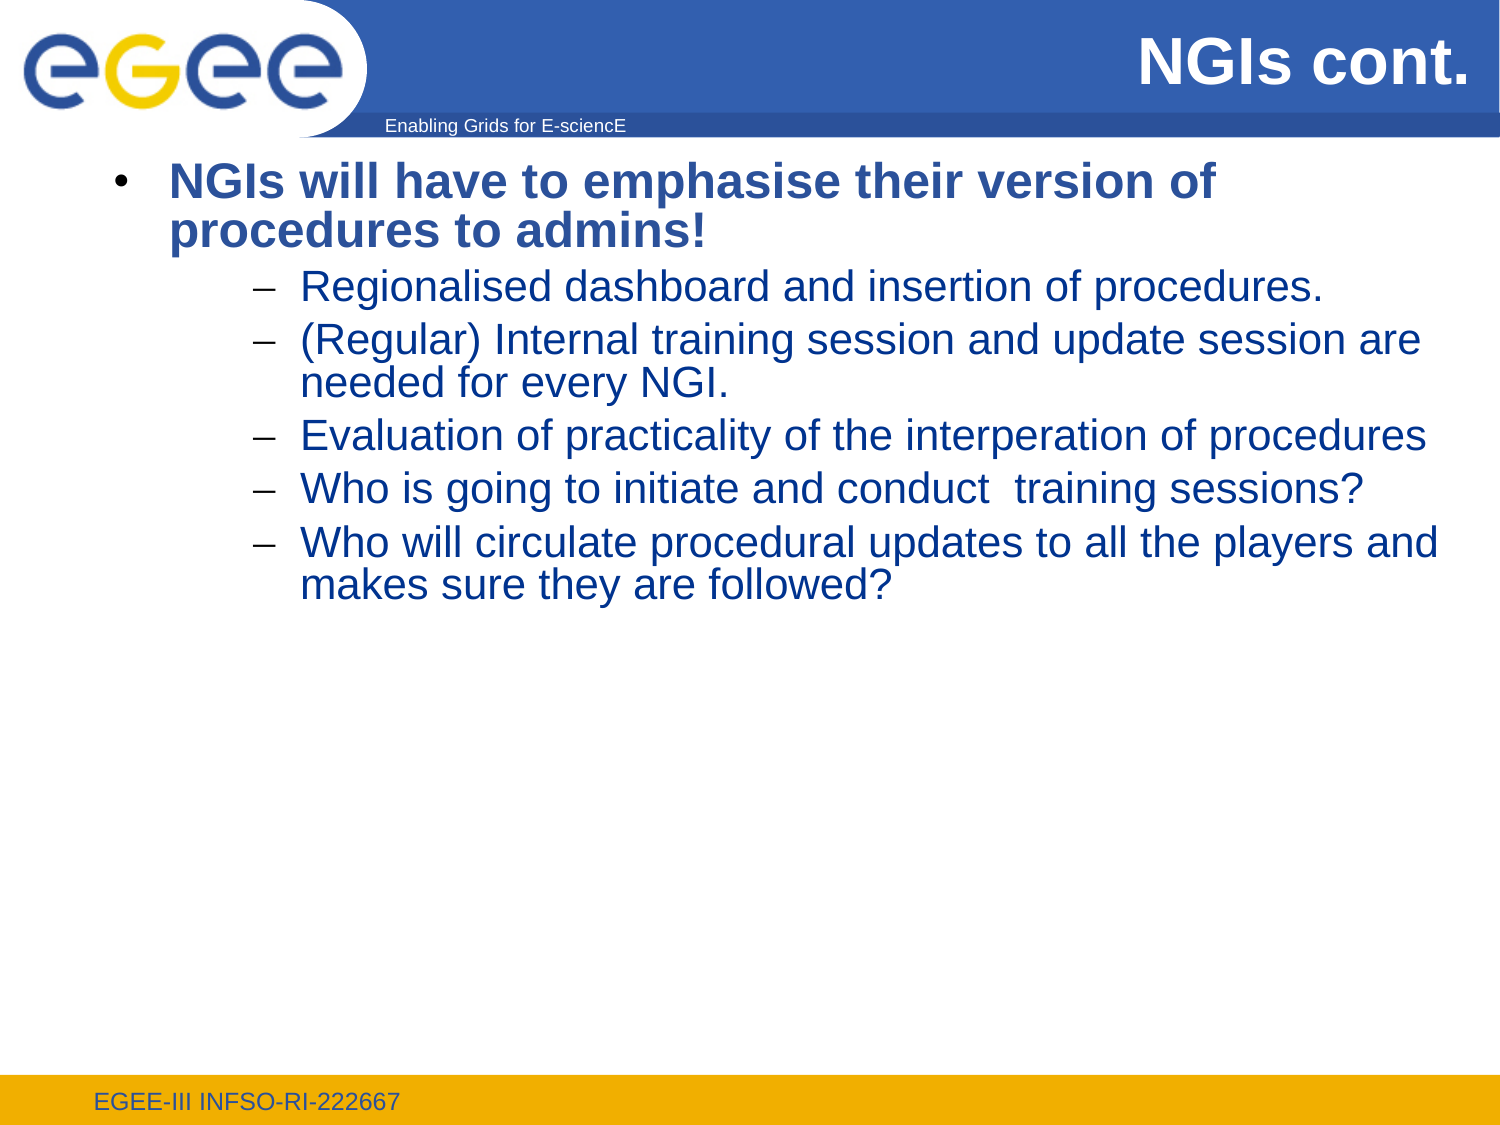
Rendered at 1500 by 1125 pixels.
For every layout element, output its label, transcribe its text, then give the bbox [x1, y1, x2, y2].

list NGIs will have to emphasise their version of procedures to admins! Regionalised dashboard and insertion of procedures. (Regular) Internal training session and update session are needed for every NGI. Evaluation of practicality of the interperation of procedures Who is going to initiate and conduct training sessions? Who will circulate procedural updates to all the players and makes sure they are followed? [56, 159, 1463, 1033]
picture [18, 30, 349, 112]
title NGIs cont. [369, 0, 1472, 140]
